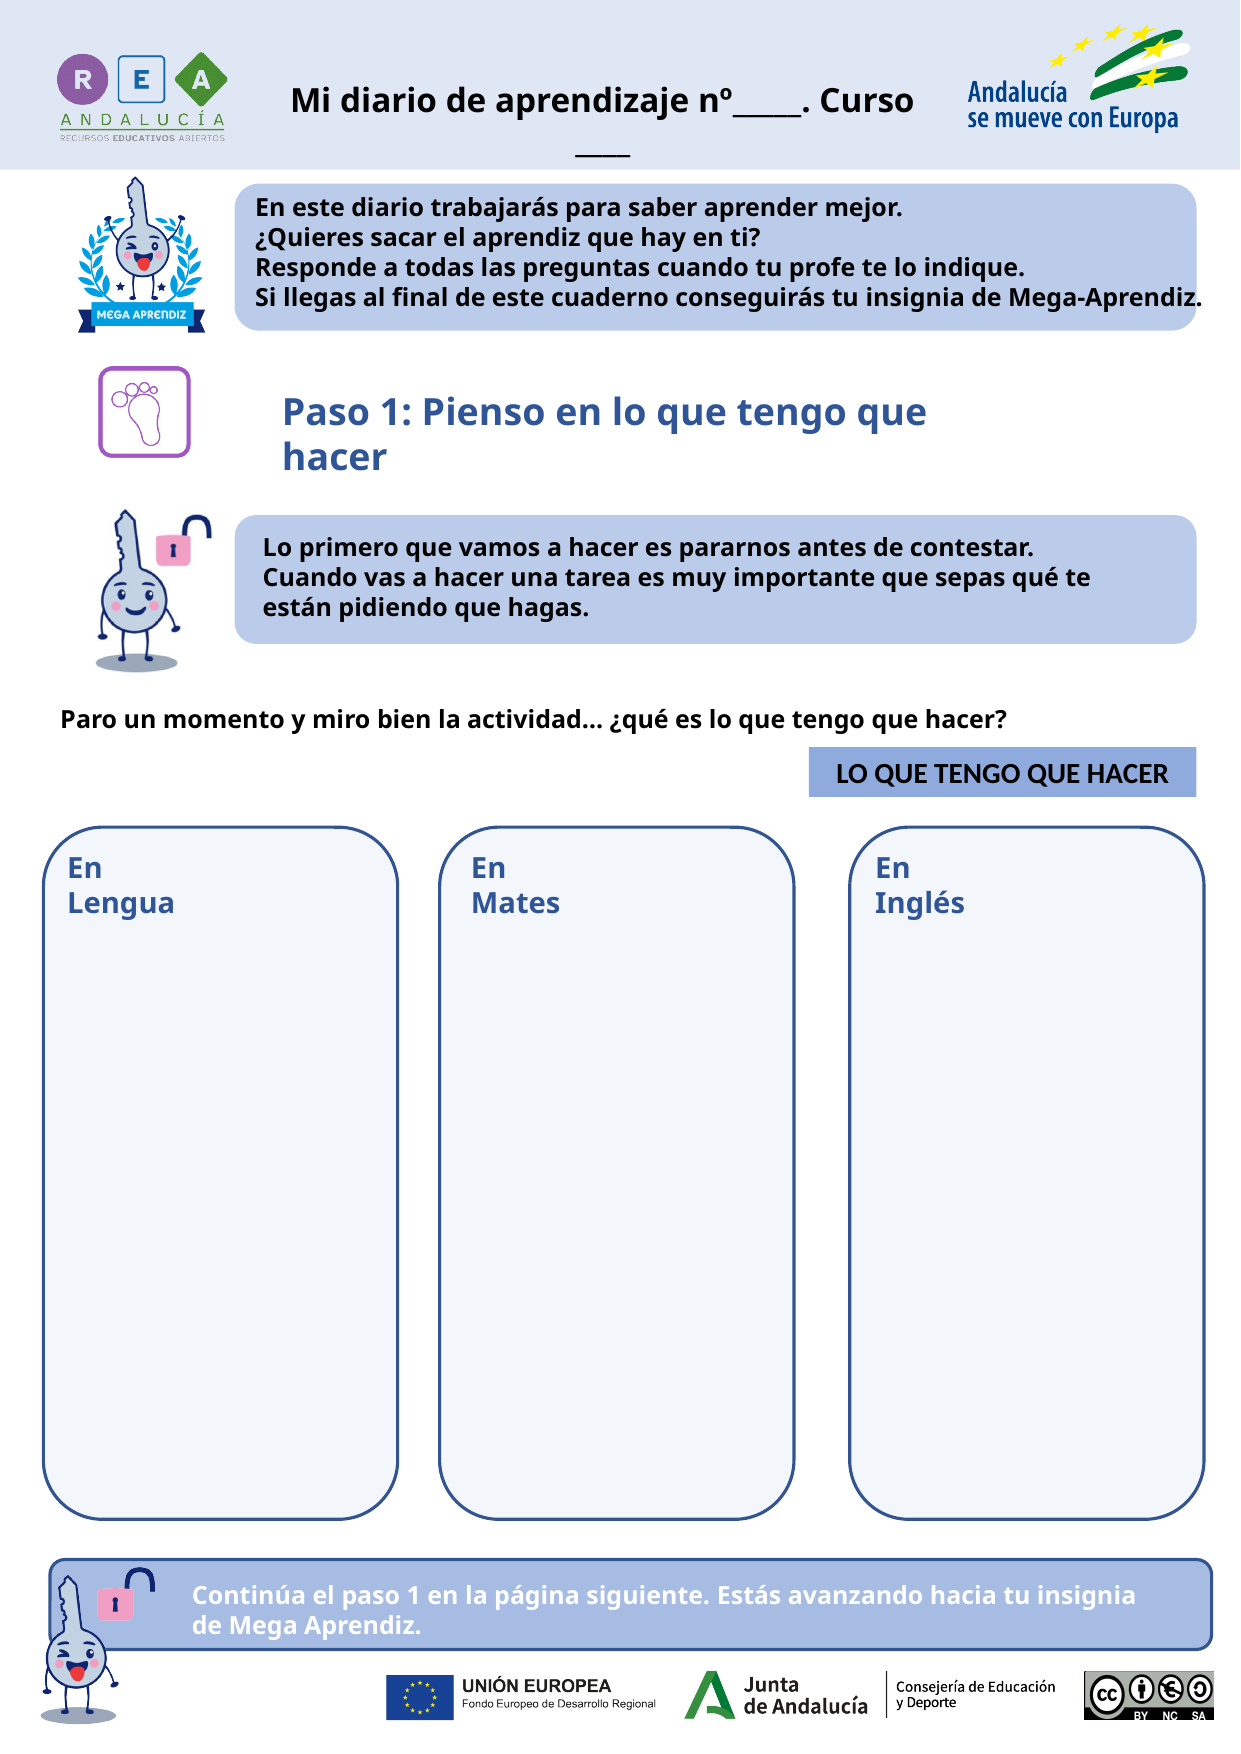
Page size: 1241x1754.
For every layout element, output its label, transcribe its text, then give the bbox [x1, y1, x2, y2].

text_box En Inglés [860, 842, 1014, 892]
text_box [849, 827, 1205, 1520]
text_box LO QUE TENGO QUE HACER [808, 747, 1197, 797]
picture [71, 480, 228, 685]
picture [961, 21, 1197, 139]
text_box [234, 515, 1197, 644]
text_box [182, 1559, 1212, 1650]
text_box Continúa el paso 1 en la página siguiente. Estás avanzando hacia tu insignia de Mega Aprendiz. [182, 1572, 1162, 1629]
picture [365, 1645, 1074, 1734]
text_box [43, 827, 398, 1520]
text_box [439, 827, 794, 1520]
picture [0, 1552, 182, 1734]
picture [43, 47, 241, 146]
text_box Lo primero que vamos a hacer es pararnos antes de contestar. Cuando vas a hacer una tarea es muy importante que sepas qué te están pidiendo que hagas. [248, 523, 1152, 629]
text_box [234, 192, 1193, 331]
text_box En Lengua [52, 842, 225, 892]
picture [1084, 1671, 1214, 1720]
text_box Mi diario de aprendizaje nº_____. Curso ____ [243, 71, 961, 127]
text_box [0, 0, 1240, 170]
text_box Paso 1: Pienso en lo que tengo que hacer [267, 380, 994, 440]
text_box [479, 892, 489, 908]
text_box Paro un momento y miro bien la actividad… ¿qué es lo que tengo que hacer? [45, 696, 1208, 742]
text_box En Mates [456, 842, 608, 892]
picture [4, 170, 279, 458]
text_box En este diario trabajarás para saber aprender mejor. ¿Quieres sacar el aprendiz que hay en ti? Responde a todas las preguntas cuando tu profe te lo indique. Si llegas al final de este cuaderno conseguirás tu insignia de Mega-Aprendiz. [240, 183, 1226, 319]
